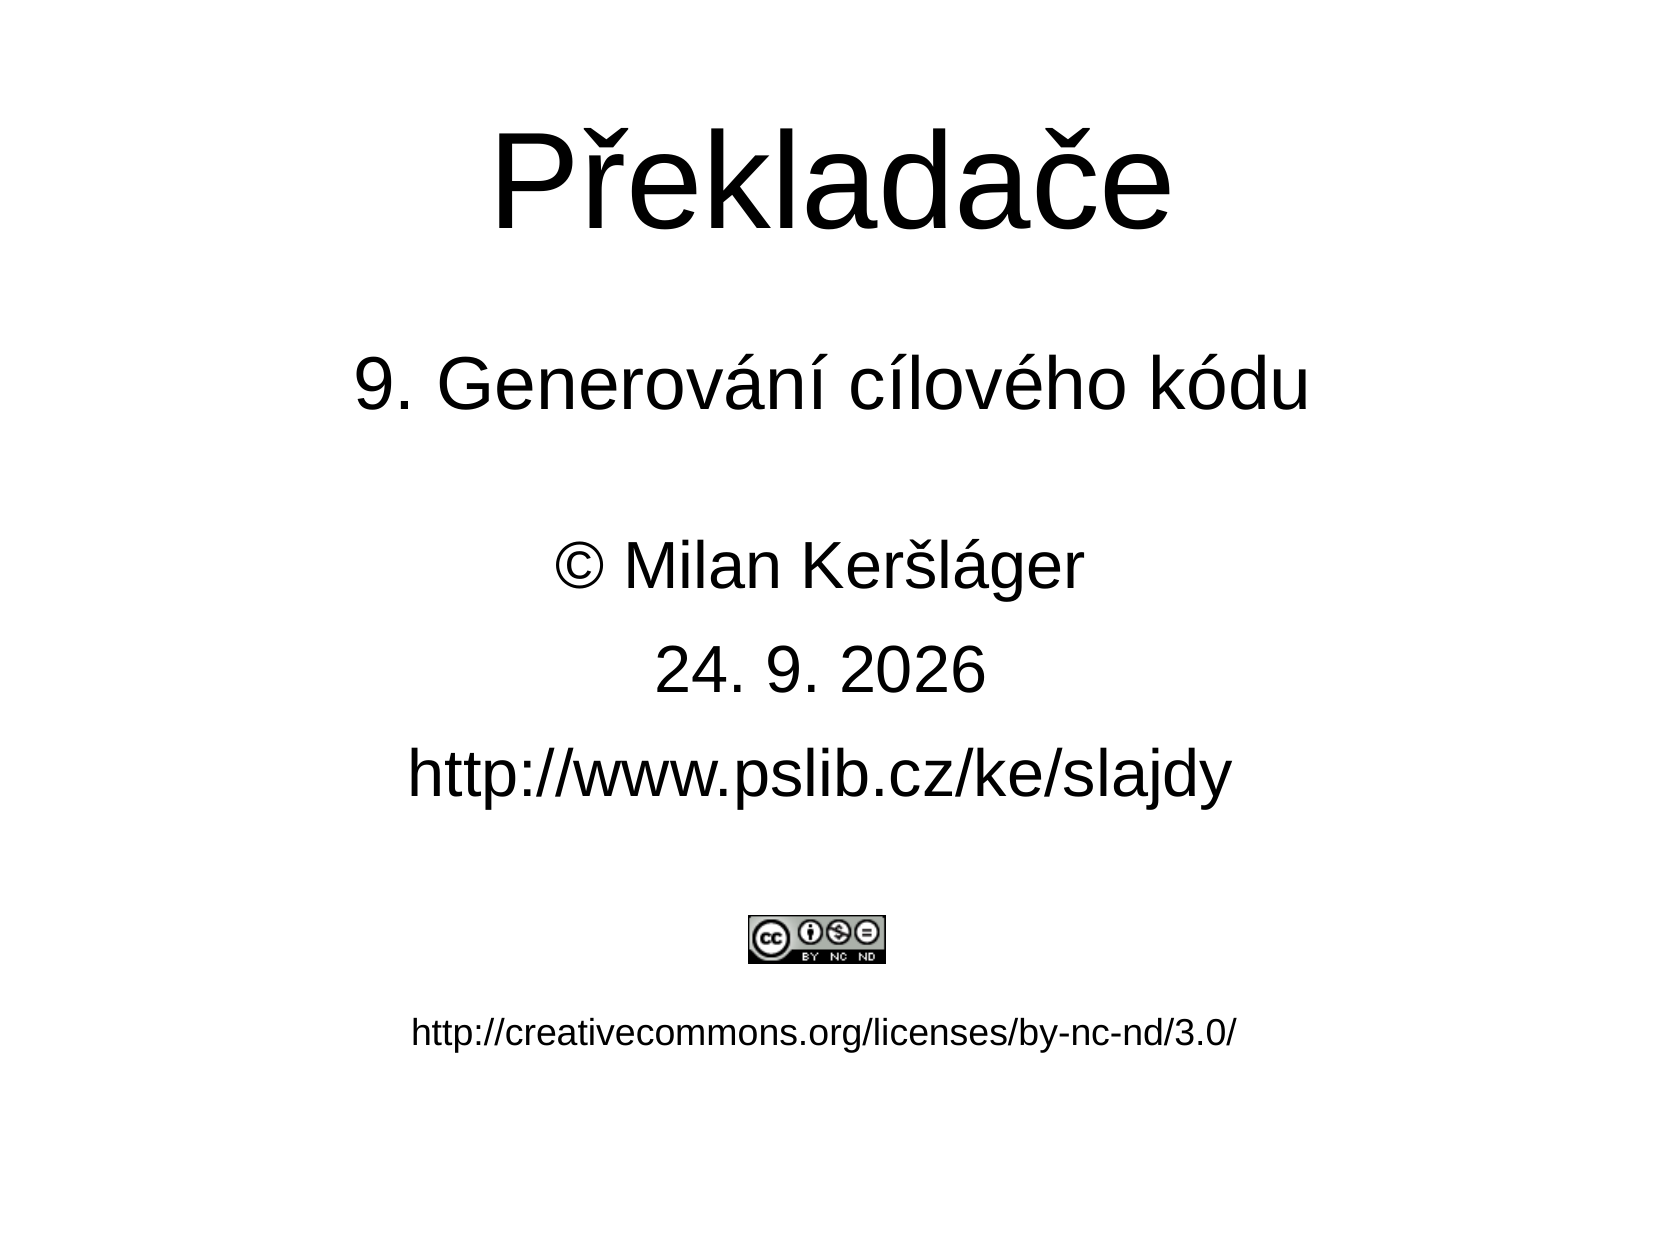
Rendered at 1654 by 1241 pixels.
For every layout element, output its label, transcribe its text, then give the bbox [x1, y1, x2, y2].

text_box http://creativecommons.org/licenses/by-nc-nd/3.0/ [337, 1003, 1312, 1061]
title Překladače 9. Generování cílového kódu [88, 50, 1577, 479]
picture [748, 915, 886, 964]
list © Milan Keršláger 19.5.2010 http://www.pslib.cz/ke/slajdy [76, 527, 1565, 916]
